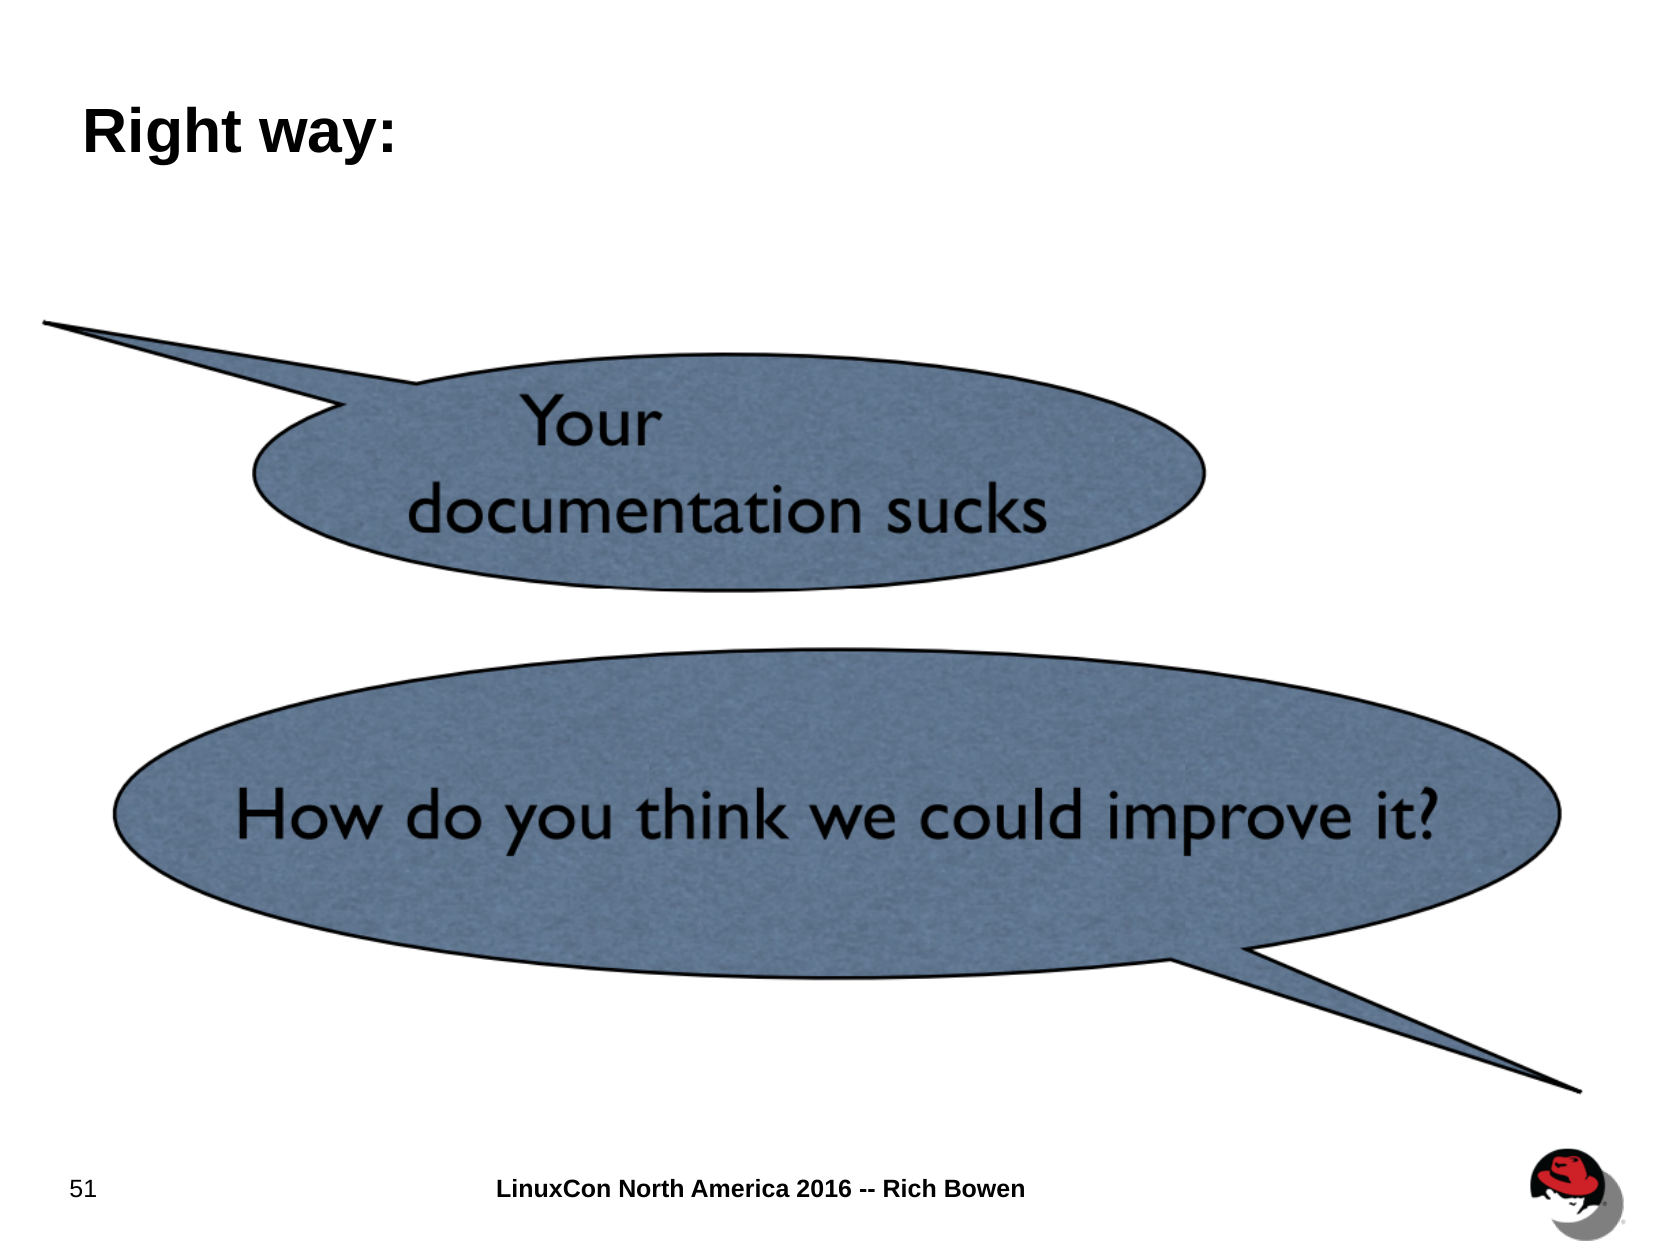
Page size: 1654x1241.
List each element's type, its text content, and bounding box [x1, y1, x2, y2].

picture [1529, 1146, 1613, 1224]
picture [30, 305, 1596, 1111]
title Right way: [82, 37, 1571, 226]
